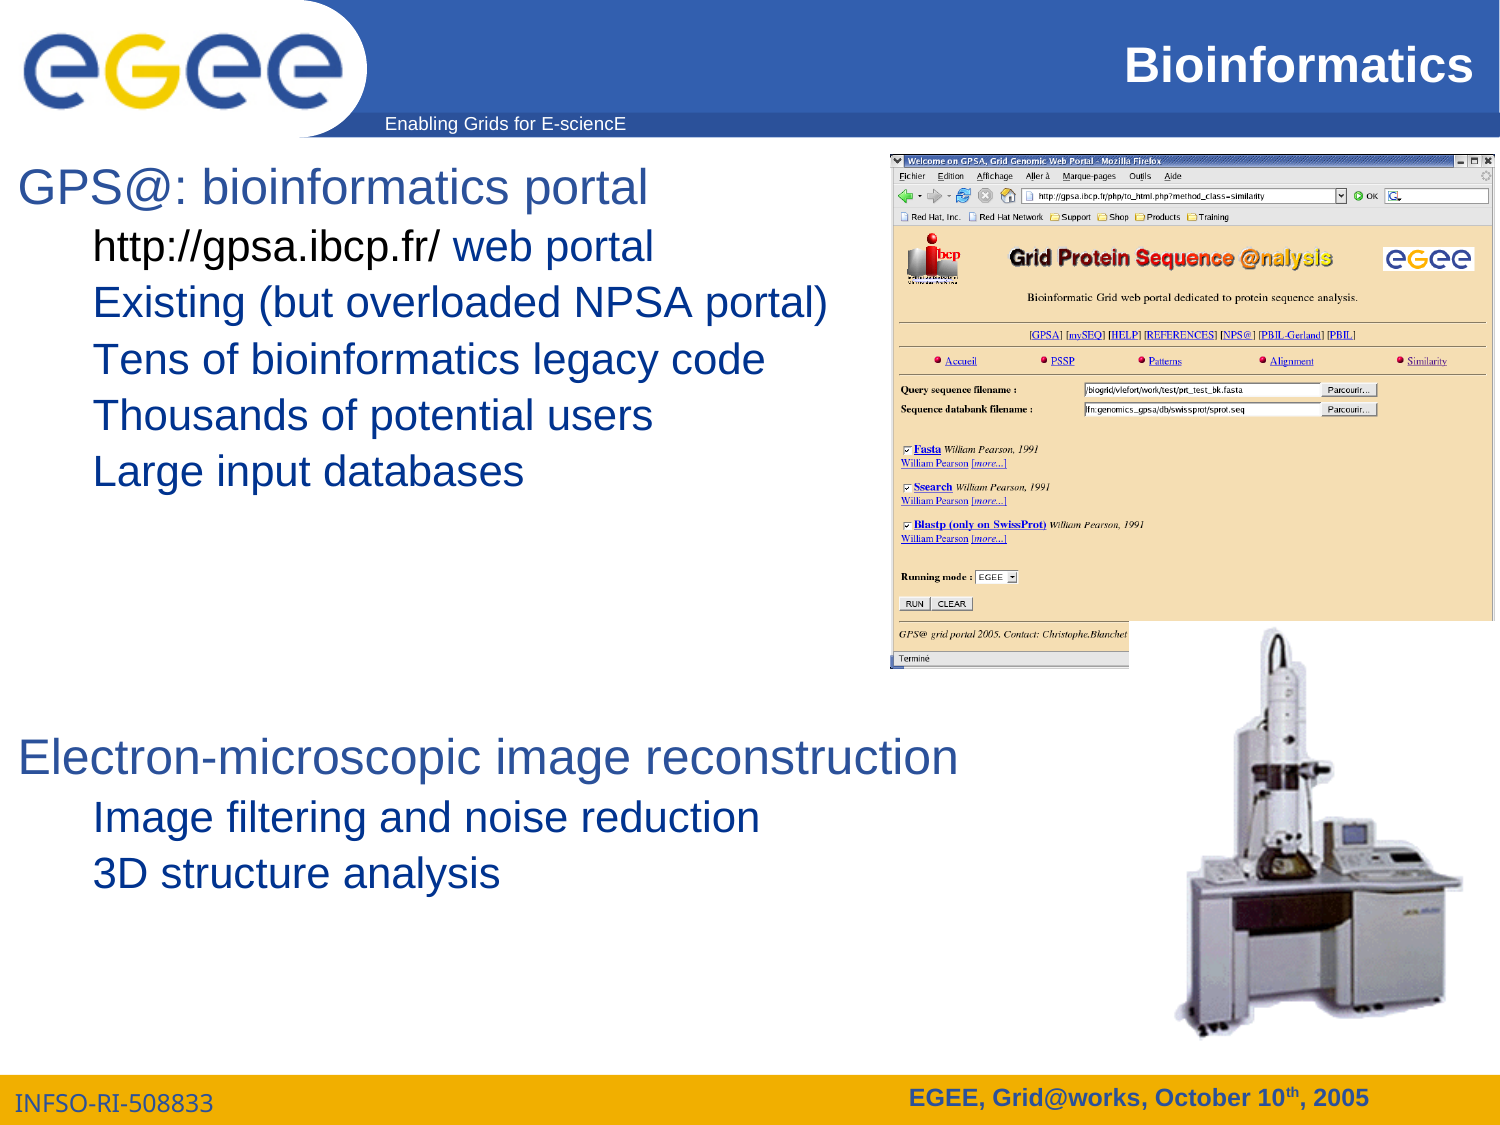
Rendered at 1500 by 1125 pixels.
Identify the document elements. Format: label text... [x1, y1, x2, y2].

picture [18, 30, 349, 112]
text_box GPS@: bioinformatics portal http://gpsa.ibcp.fr/ web portal Existing (but overloaded NPSA portal) Tens of bioinformatics legacy code Thousands of potential users Large input databases Electron-microscopic image reconstruction Image filtering and noise reduction 3D structure analysis [17, 162, 1445, 1083]
picture [890, 154, 1500, 1044]
title Bioinformatics [369, 24, 1475, 110]
